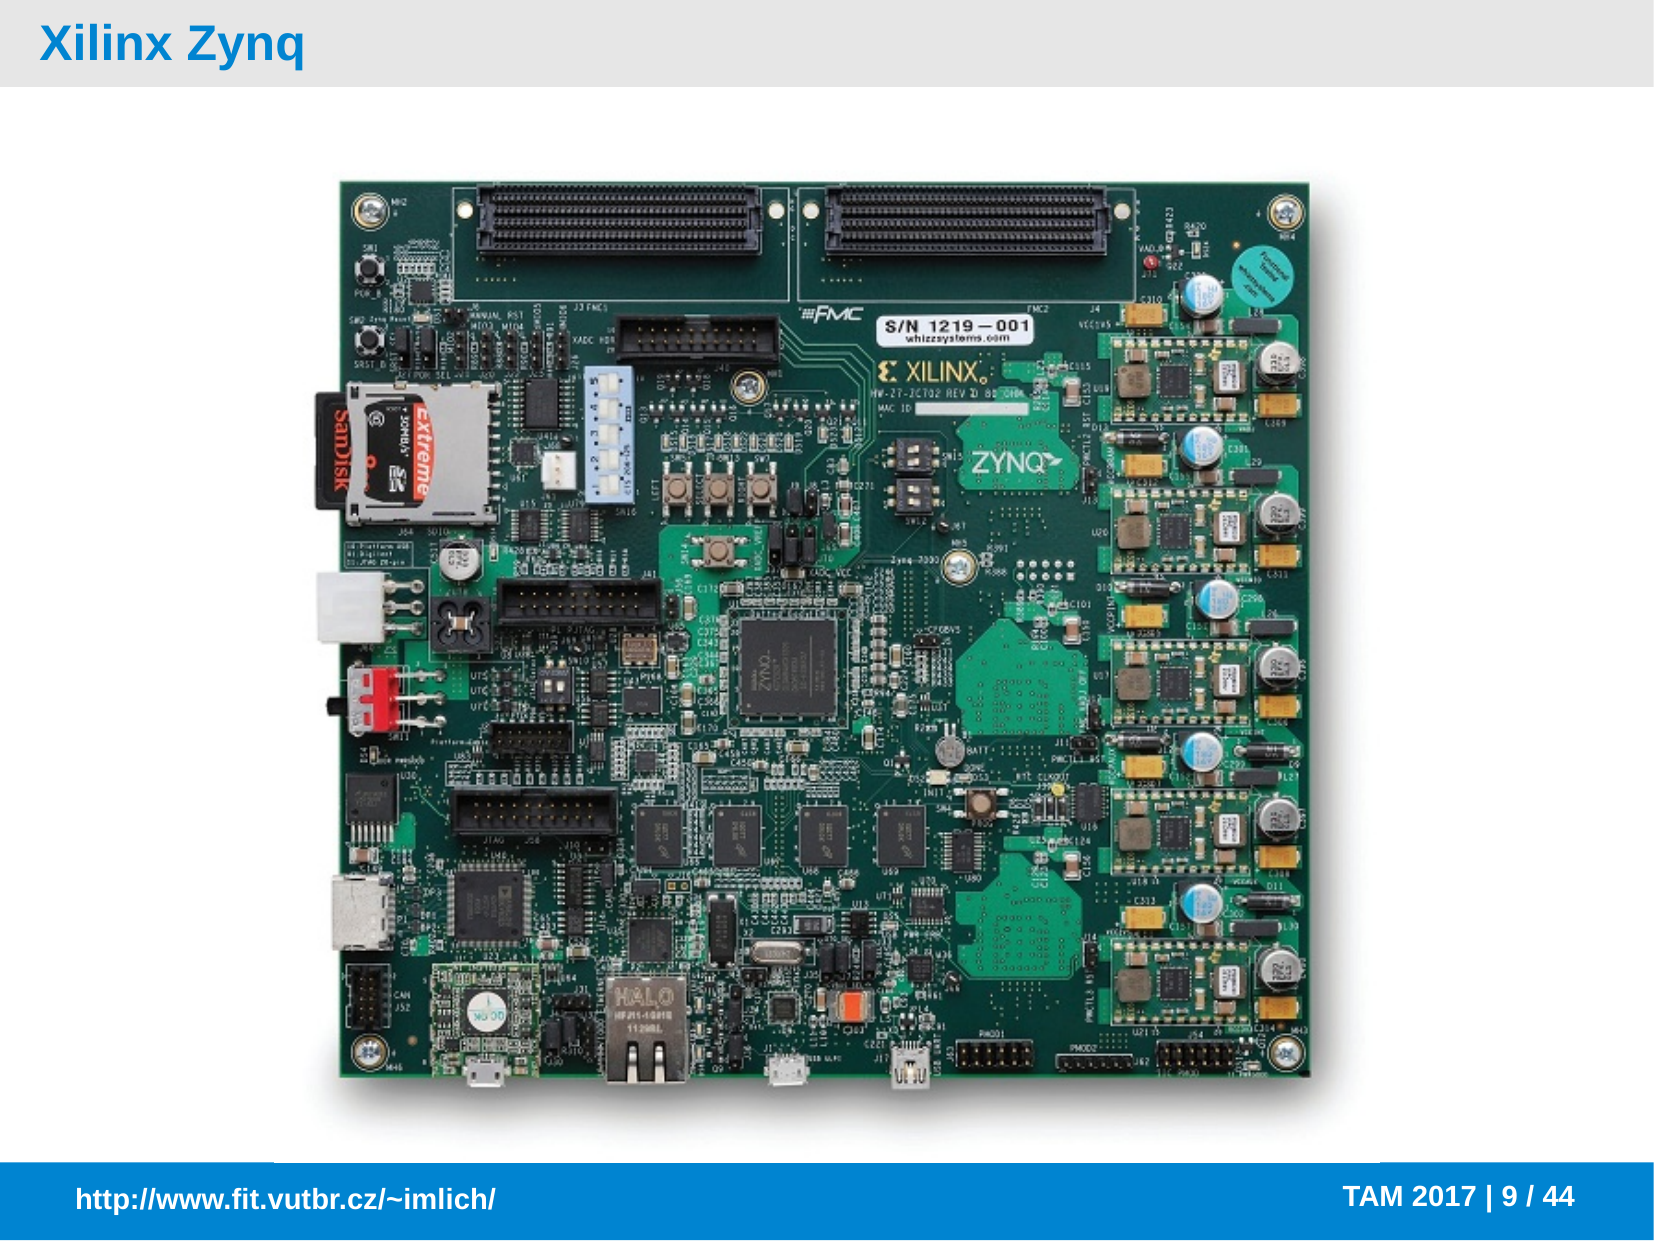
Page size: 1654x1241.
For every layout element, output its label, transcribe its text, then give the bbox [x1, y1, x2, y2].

picture [274, 112, 1380, 1163]
title Xilinx Zynq [39, 5, 1615, 81]
